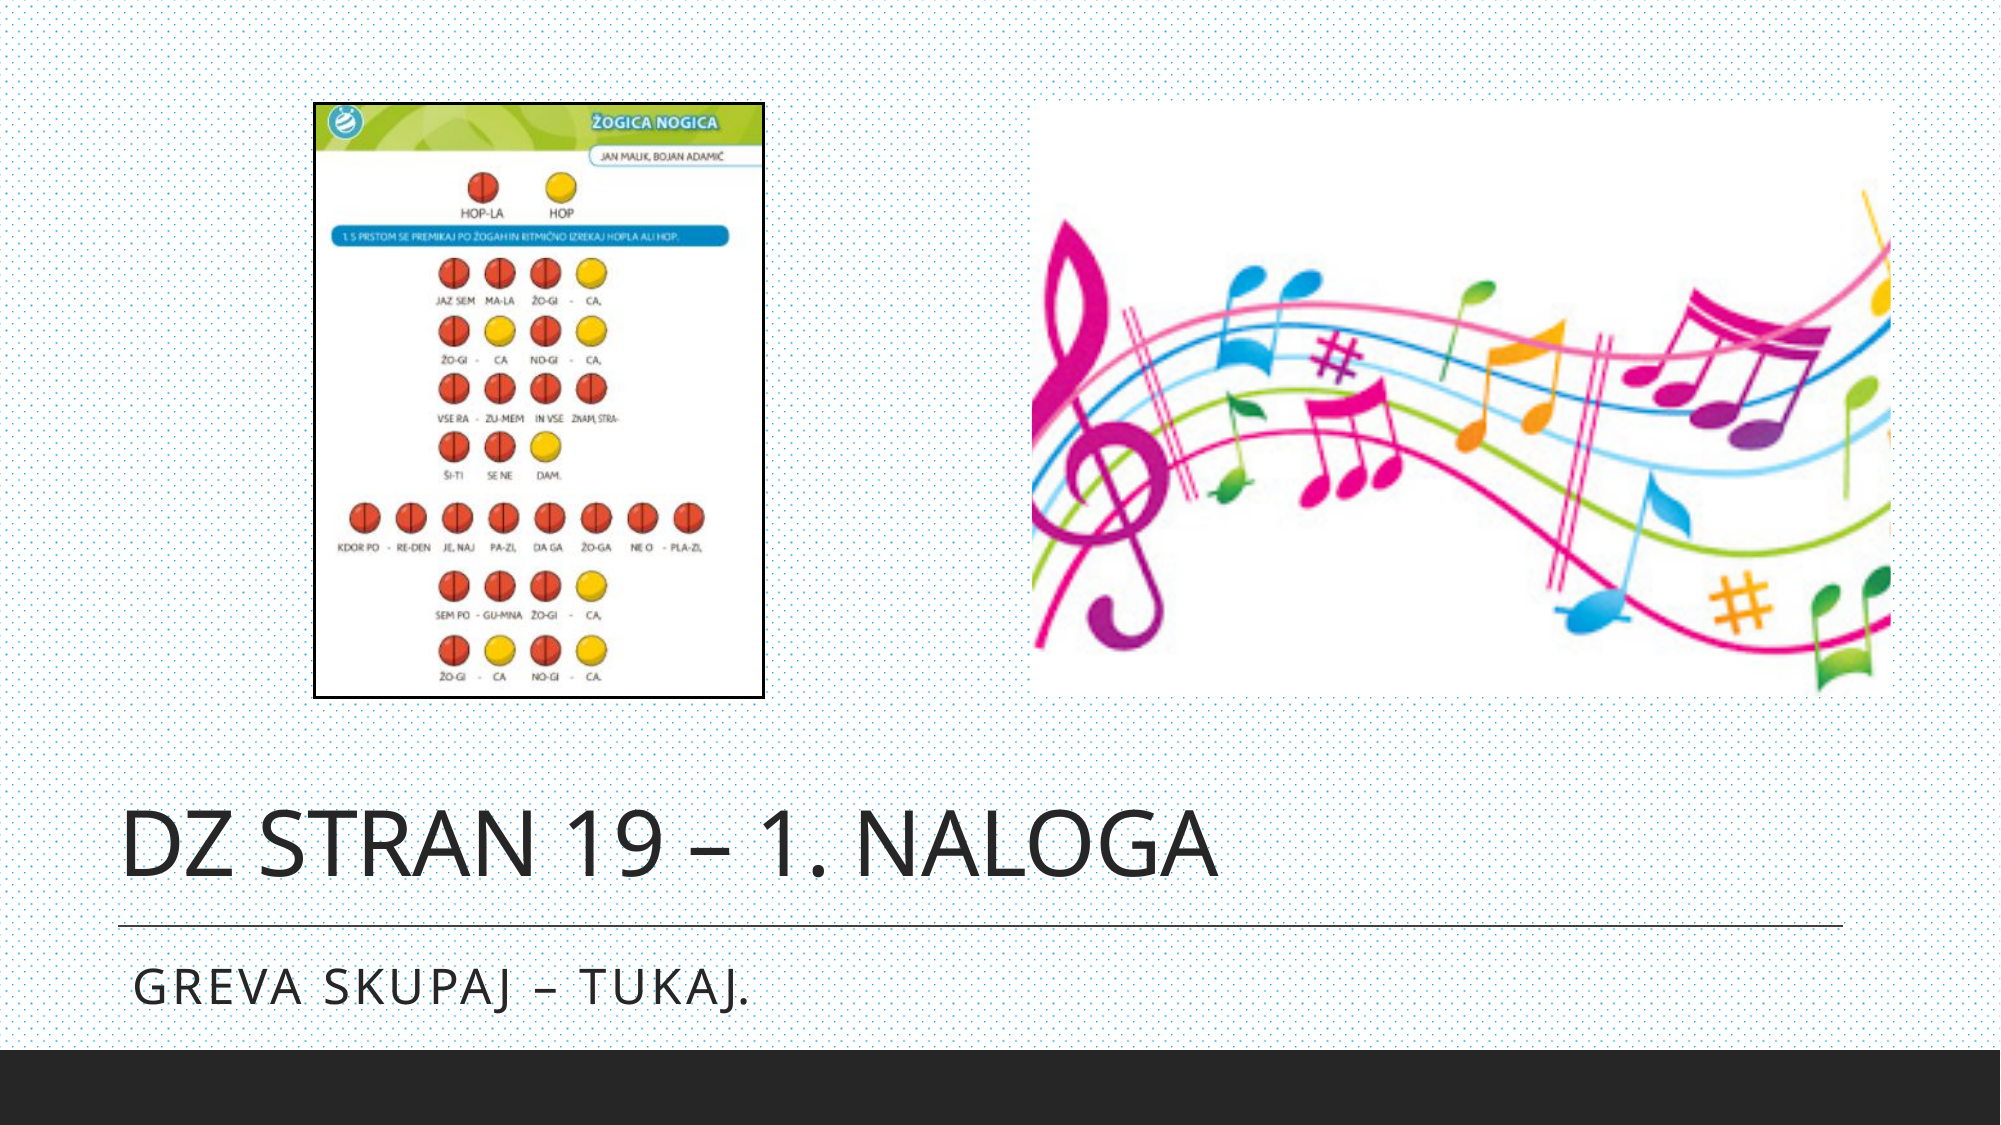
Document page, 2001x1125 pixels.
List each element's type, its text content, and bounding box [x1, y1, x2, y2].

list GREVA SKUPAJ – TUKAJ. [103, 948, 1897, 1025]
picture [315, 104, 763, 697]
title DZ STRAN 19 – 1. NALOGA [103, 746, 1894, 904]
text_box [0, 0, 2000, 1125]
picture [1031, 104, 1891, 697]
